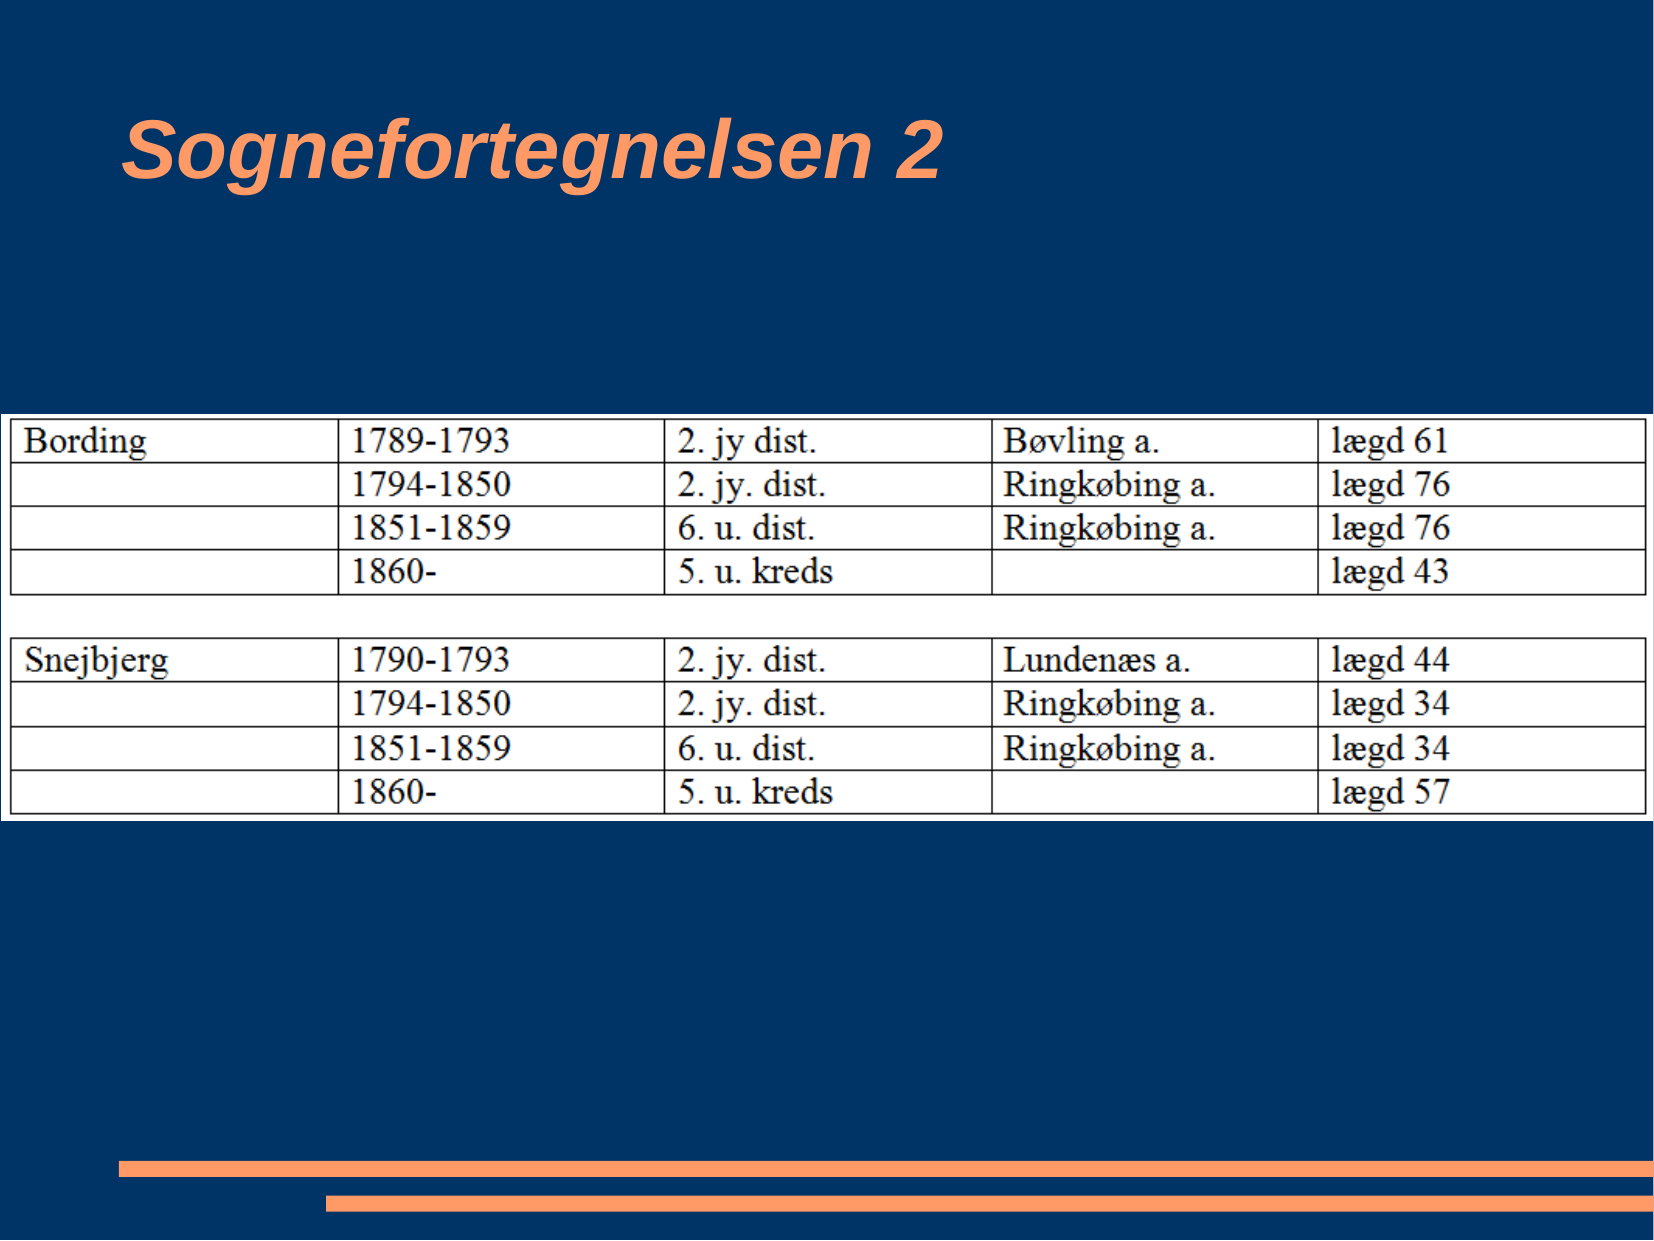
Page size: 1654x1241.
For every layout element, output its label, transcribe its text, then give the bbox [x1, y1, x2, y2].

title Sognefortegnelsen 2 [121, 53, 1534, 247]
picture [1, 414, 1654, 821]
